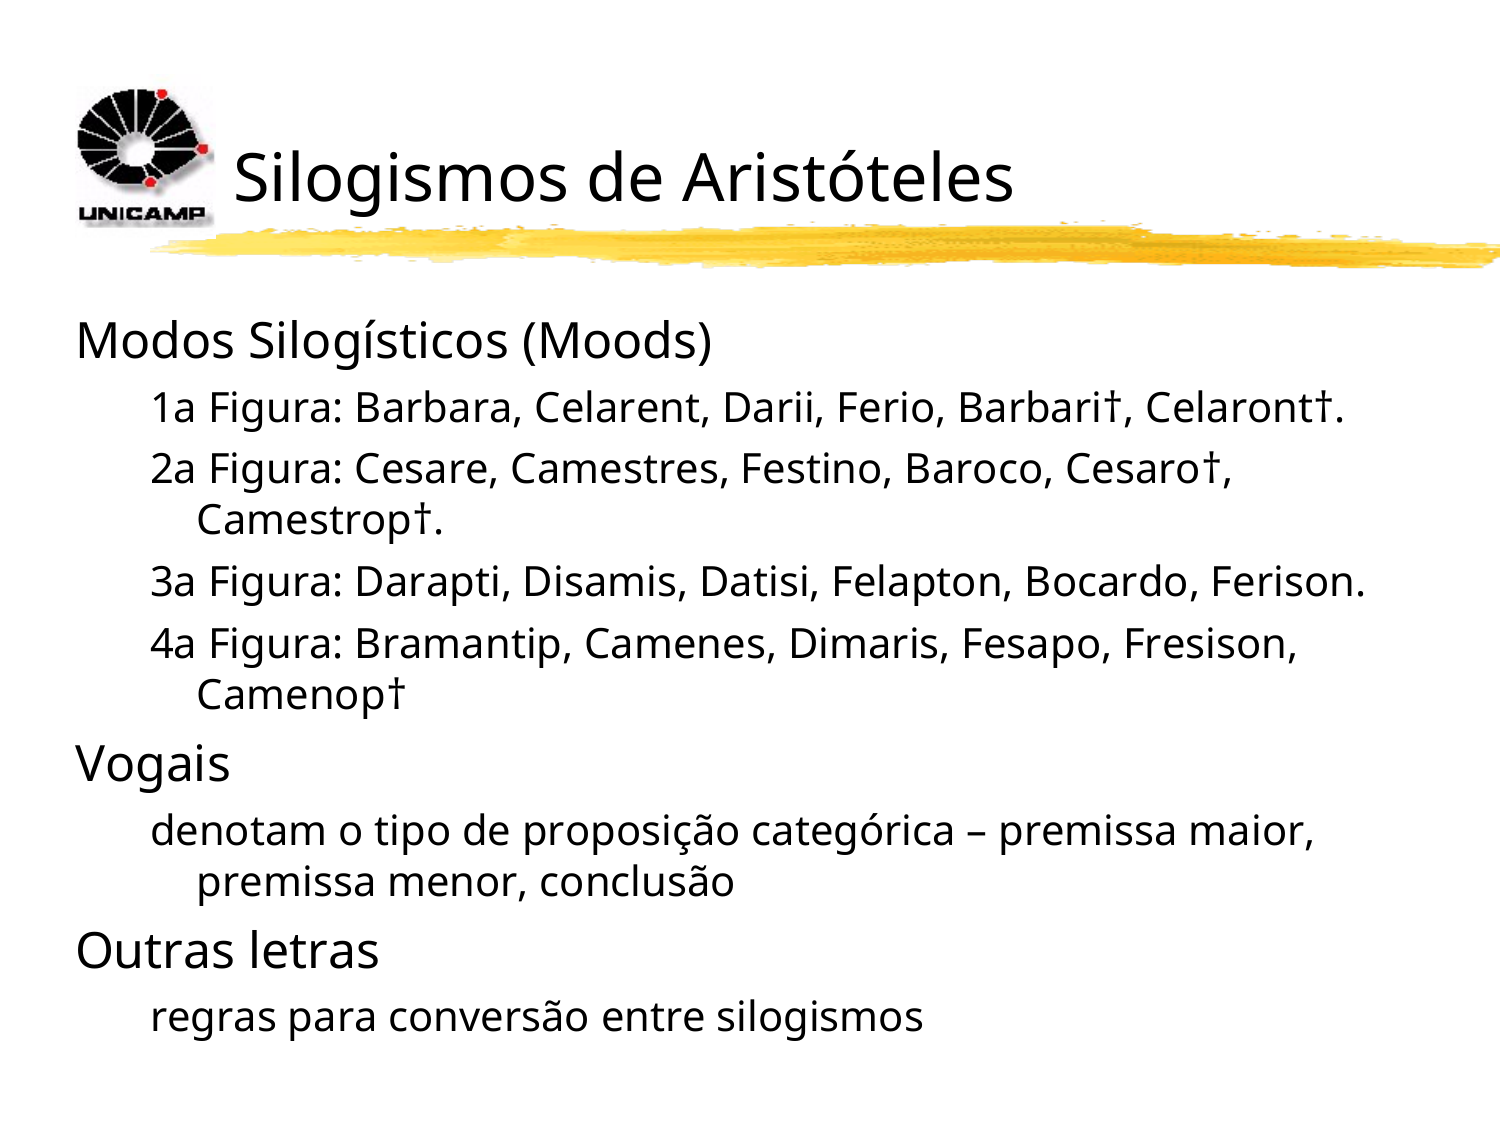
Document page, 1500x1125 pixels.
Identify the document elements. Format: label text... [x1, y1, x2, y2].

list Modos Silogísticos (Moods) 1a Figura: Barbara, Celarent, Darii, Ferio, Barbari†, Celaront†. 2a Figura: Cesare, Camestres, Festino, Baroco, Cesaro†, Camestrop†. 3a Figura: Darapti, Disamis, Datisi, Felapton, Bocardo, Ferison. 4a Figura: Bramantip, Camenes, Dimaris, Fesapo, Fresison, Camenop† Vogais denotam o tipo de proposição categórica – premissa maior, premissa menor, conclusão Outras letras regras para conversão entre silogismos [74, 309, 1417, 980]
picture [75, 74, 1500, 279]
title Silogismos de Aristóteles [233, 44, 1434, 218]
